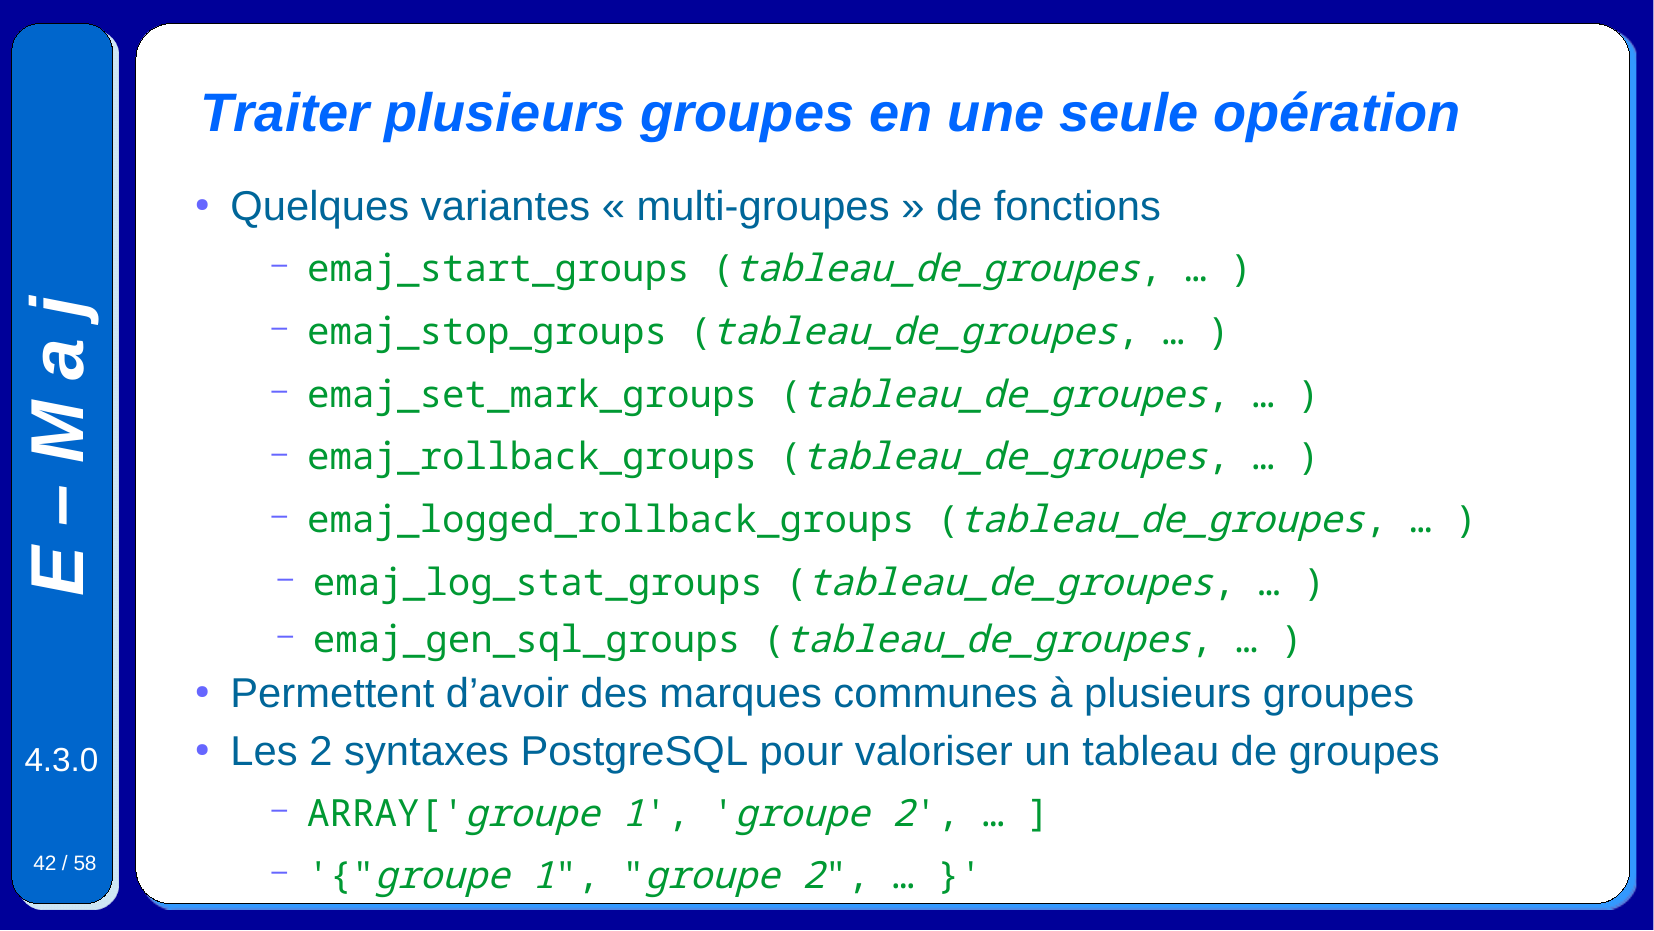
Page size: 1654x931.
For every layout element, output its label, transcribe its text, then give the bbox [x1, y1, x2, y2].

title Traiter plusieurs groupes en une seule opération [200, 34, 1575, 183]
list Quelques variantes « multi-groupes » de fonctions emaj_start_groups (tableau_de_groupes, … ) emaj_stop_groups (tableau_de_groupes, … ) emaj_set_mark_groups (tableau_de_groupes, … ) emaj_rollback_groups (tableau_de_groupes, … ) emaj_logged_rollback_groups (tableau_de_groupes, … ) emaj_log_stat_groups (tableau_de_groupes, … ) emaj_gen_sql_groups (tableau_de_groupes, … ) Permettent d’avoir des marques communes à plusieurs groupes Les 2 syntaxes PostgreSQL pour valoriser un tableau de groupes ARRAY['groupe 1', 'groupe 2', … ] '{"groupe 1", "groupe 2", … }' [177, 183, 1587, 882]
